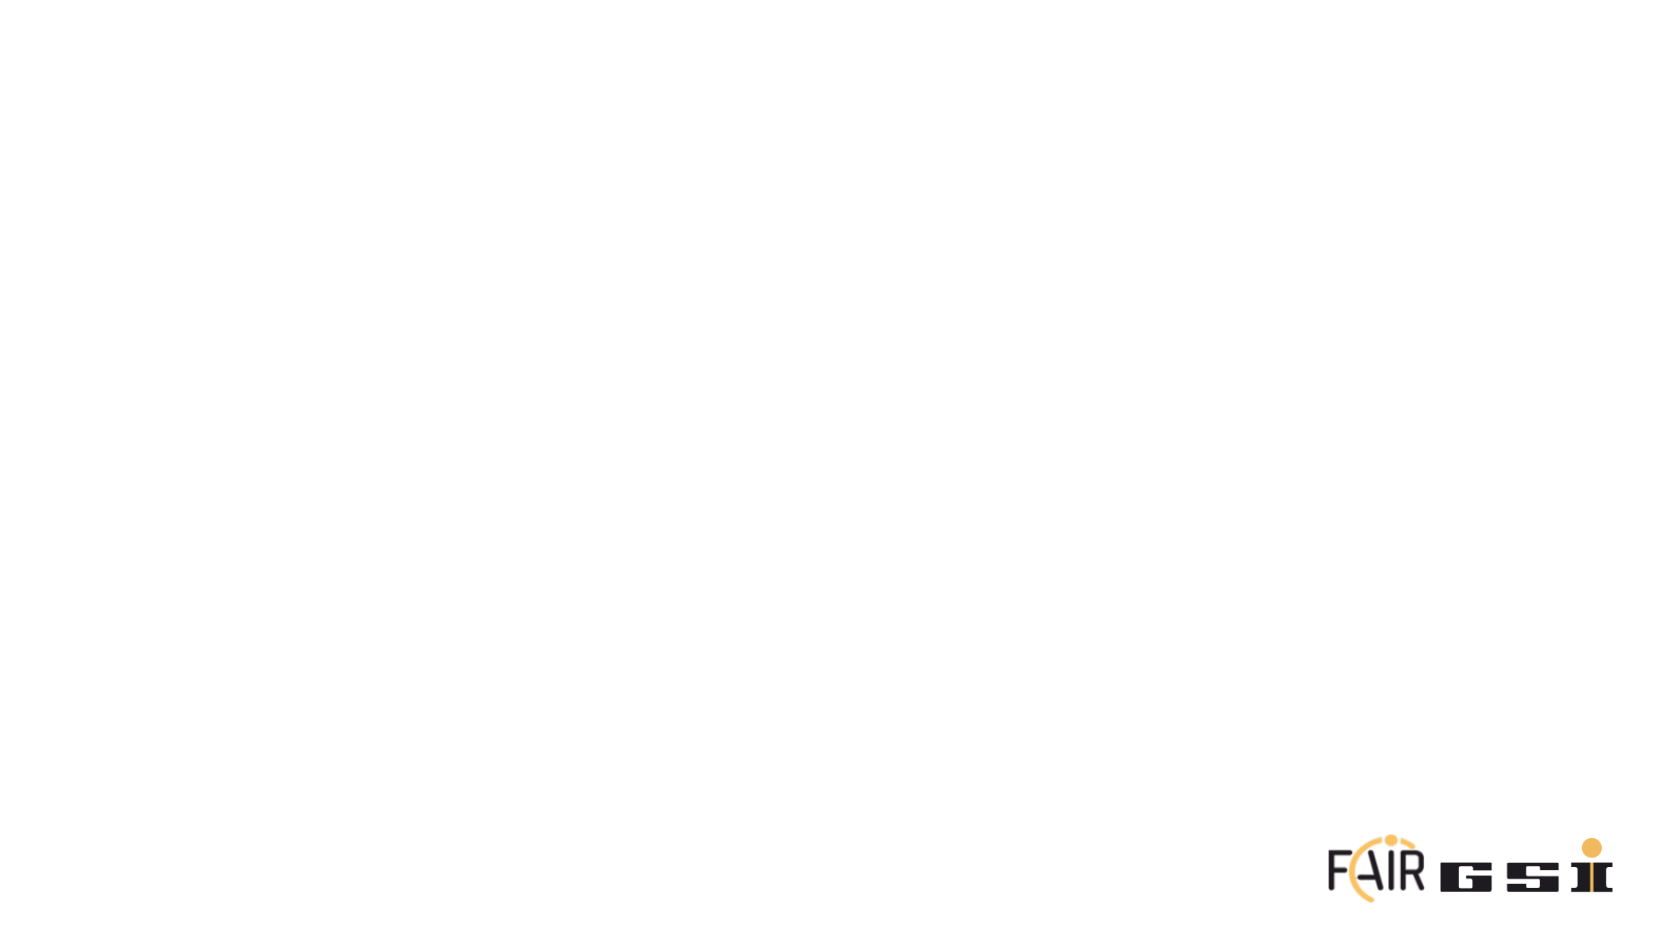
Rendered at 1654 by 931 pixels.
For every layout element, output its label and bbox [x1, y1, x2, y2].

picture [1328, 833, 1425, 904]
picture [1439, 836, 1615, 895]
